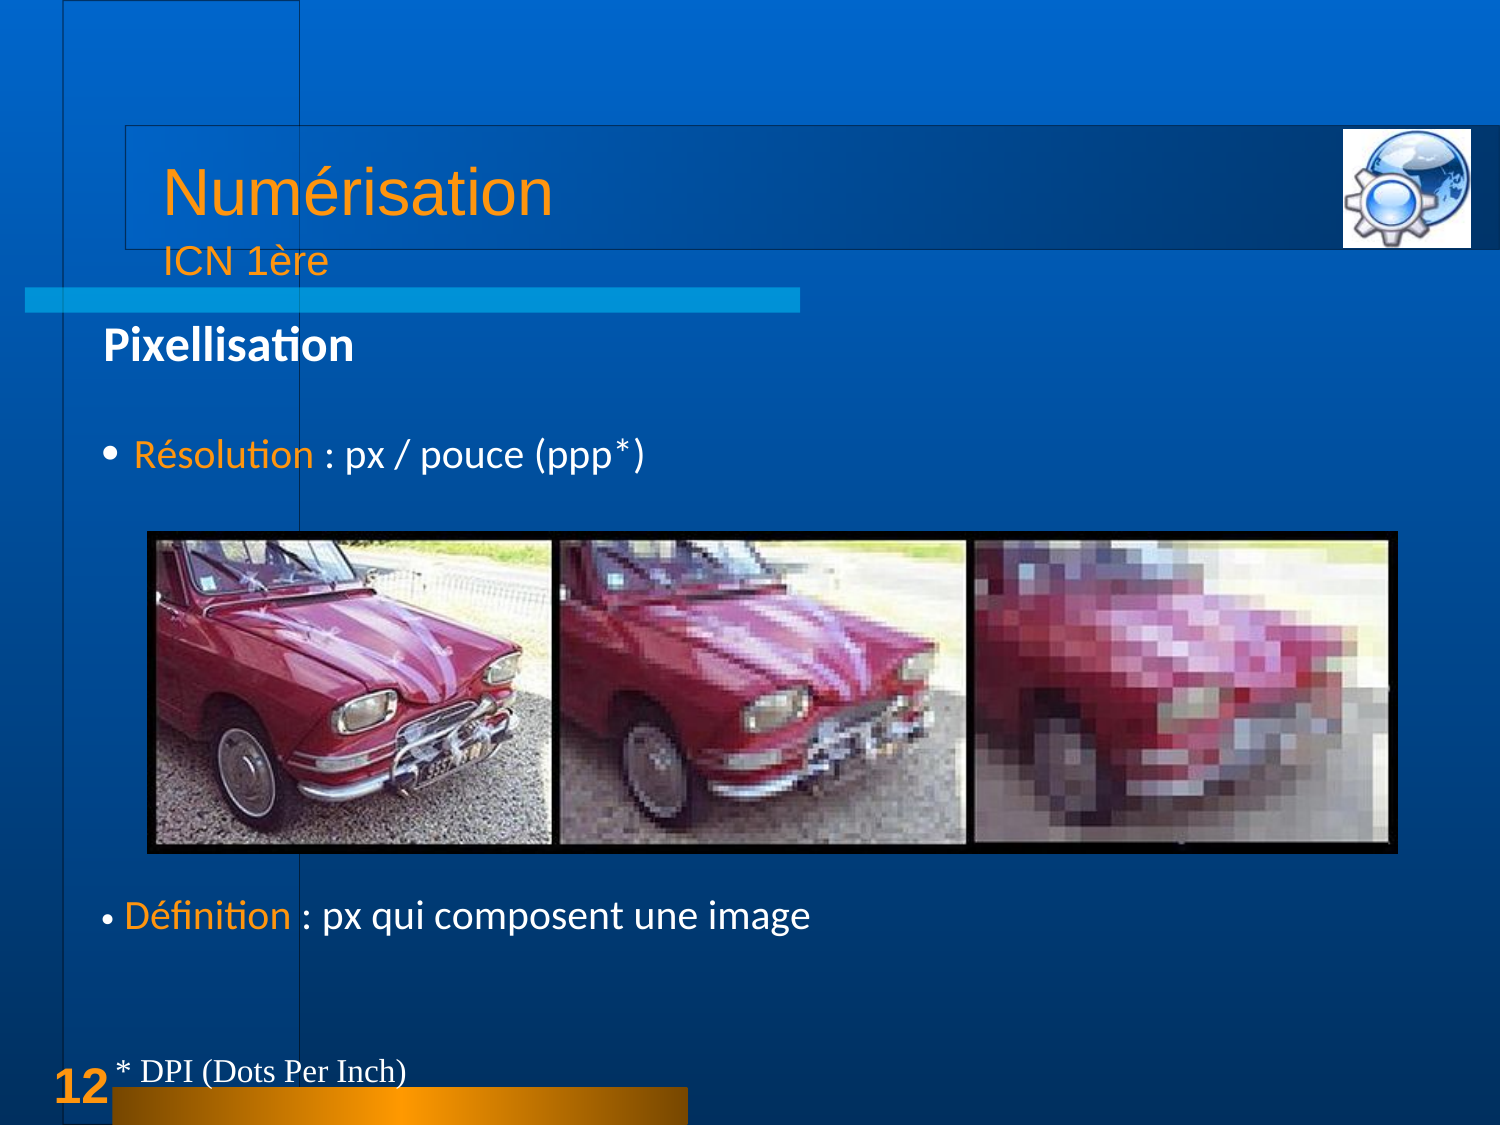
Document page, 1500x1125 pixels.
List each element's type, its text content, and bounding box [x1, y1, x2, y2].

text_box Pixellisation [88, 316, 1300, 407]
list Résolution : px / pouce (ppp*) Définition : px qui composent une image [100, 424, 1436, 991]
text_box * DPI (Dots Per Inch) [100, 1045, 1459, 1099]
picture [147, 531, 1398, 854]
picture [1343, 129, 1471, 248]
